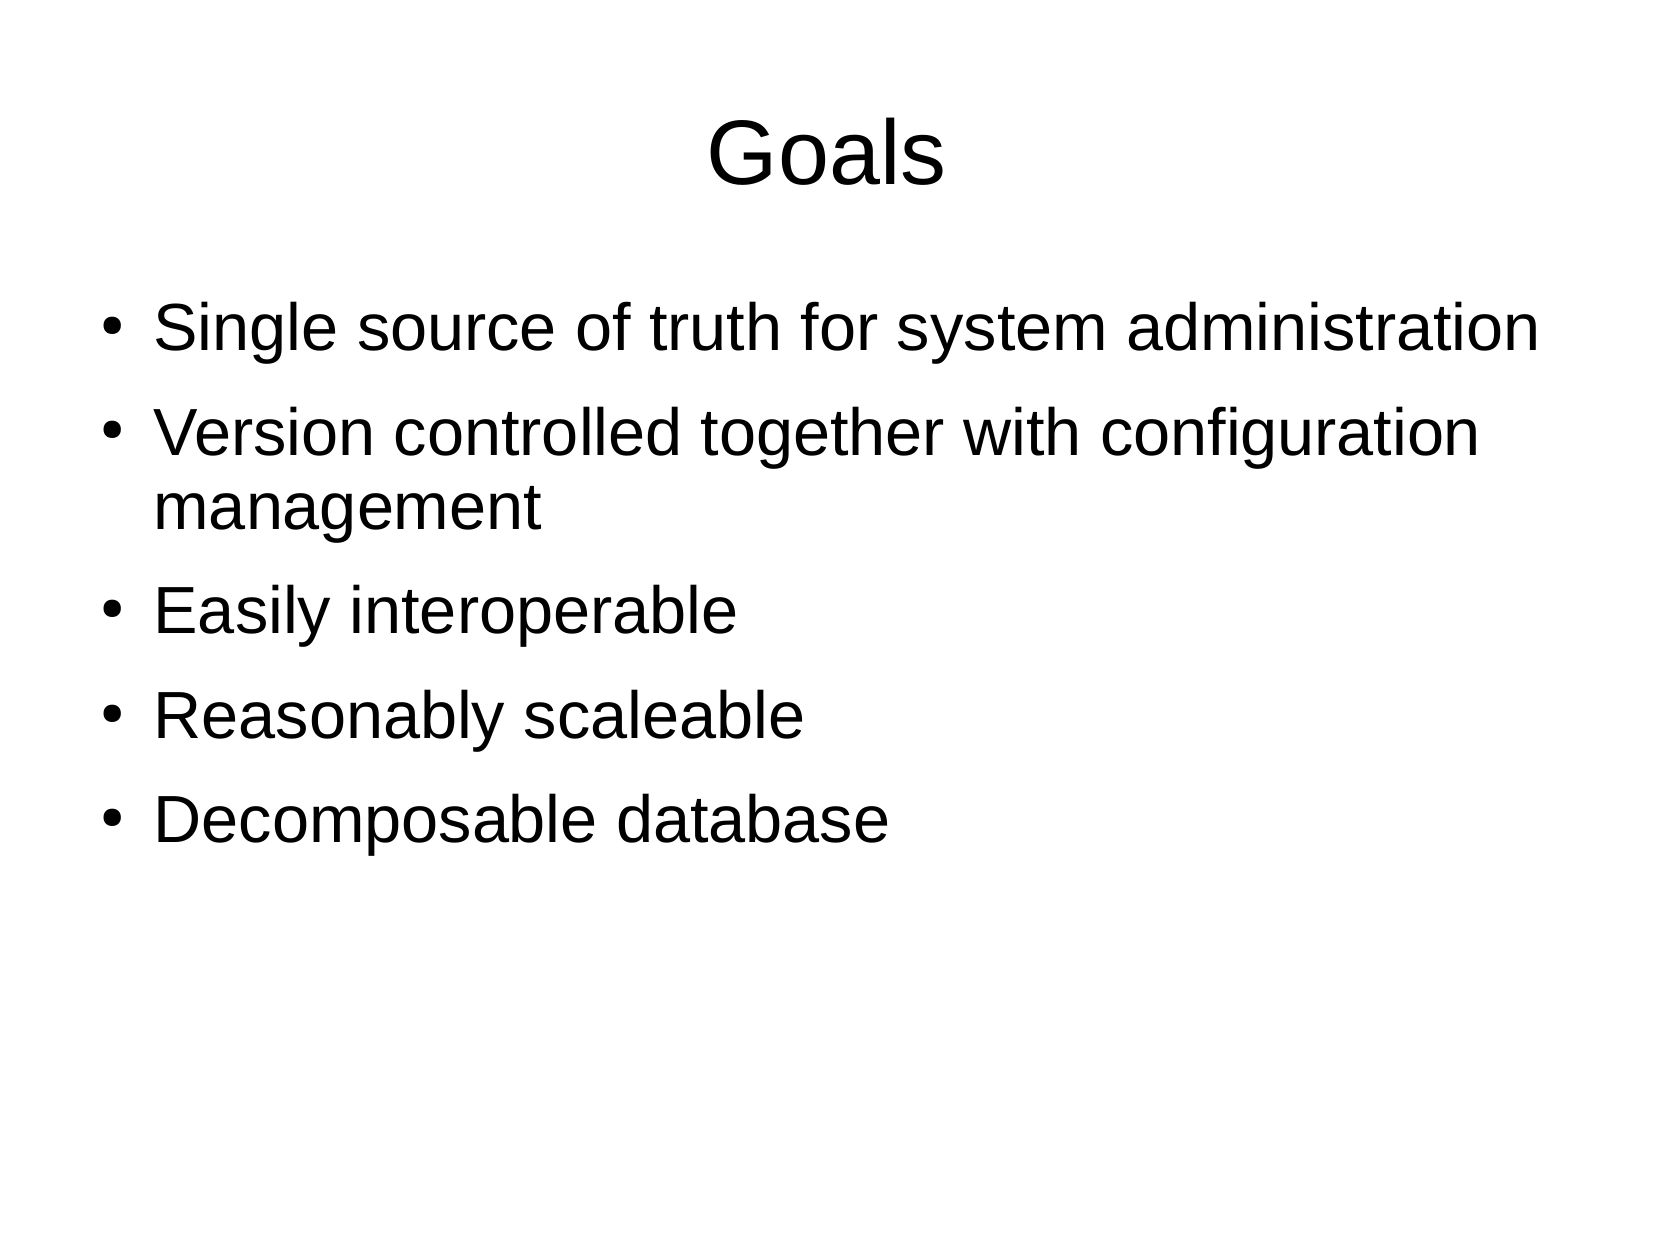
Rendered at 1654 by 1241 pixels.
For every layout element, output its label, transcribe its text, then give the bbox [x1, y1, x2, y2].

list Single source of truth for system administration Version controlled together with configuration management Easily interoperable Reasonably scaleable Decomposable database [82, 290, 1571, 1010]
title Goals [82, 49, 1571, 257]
